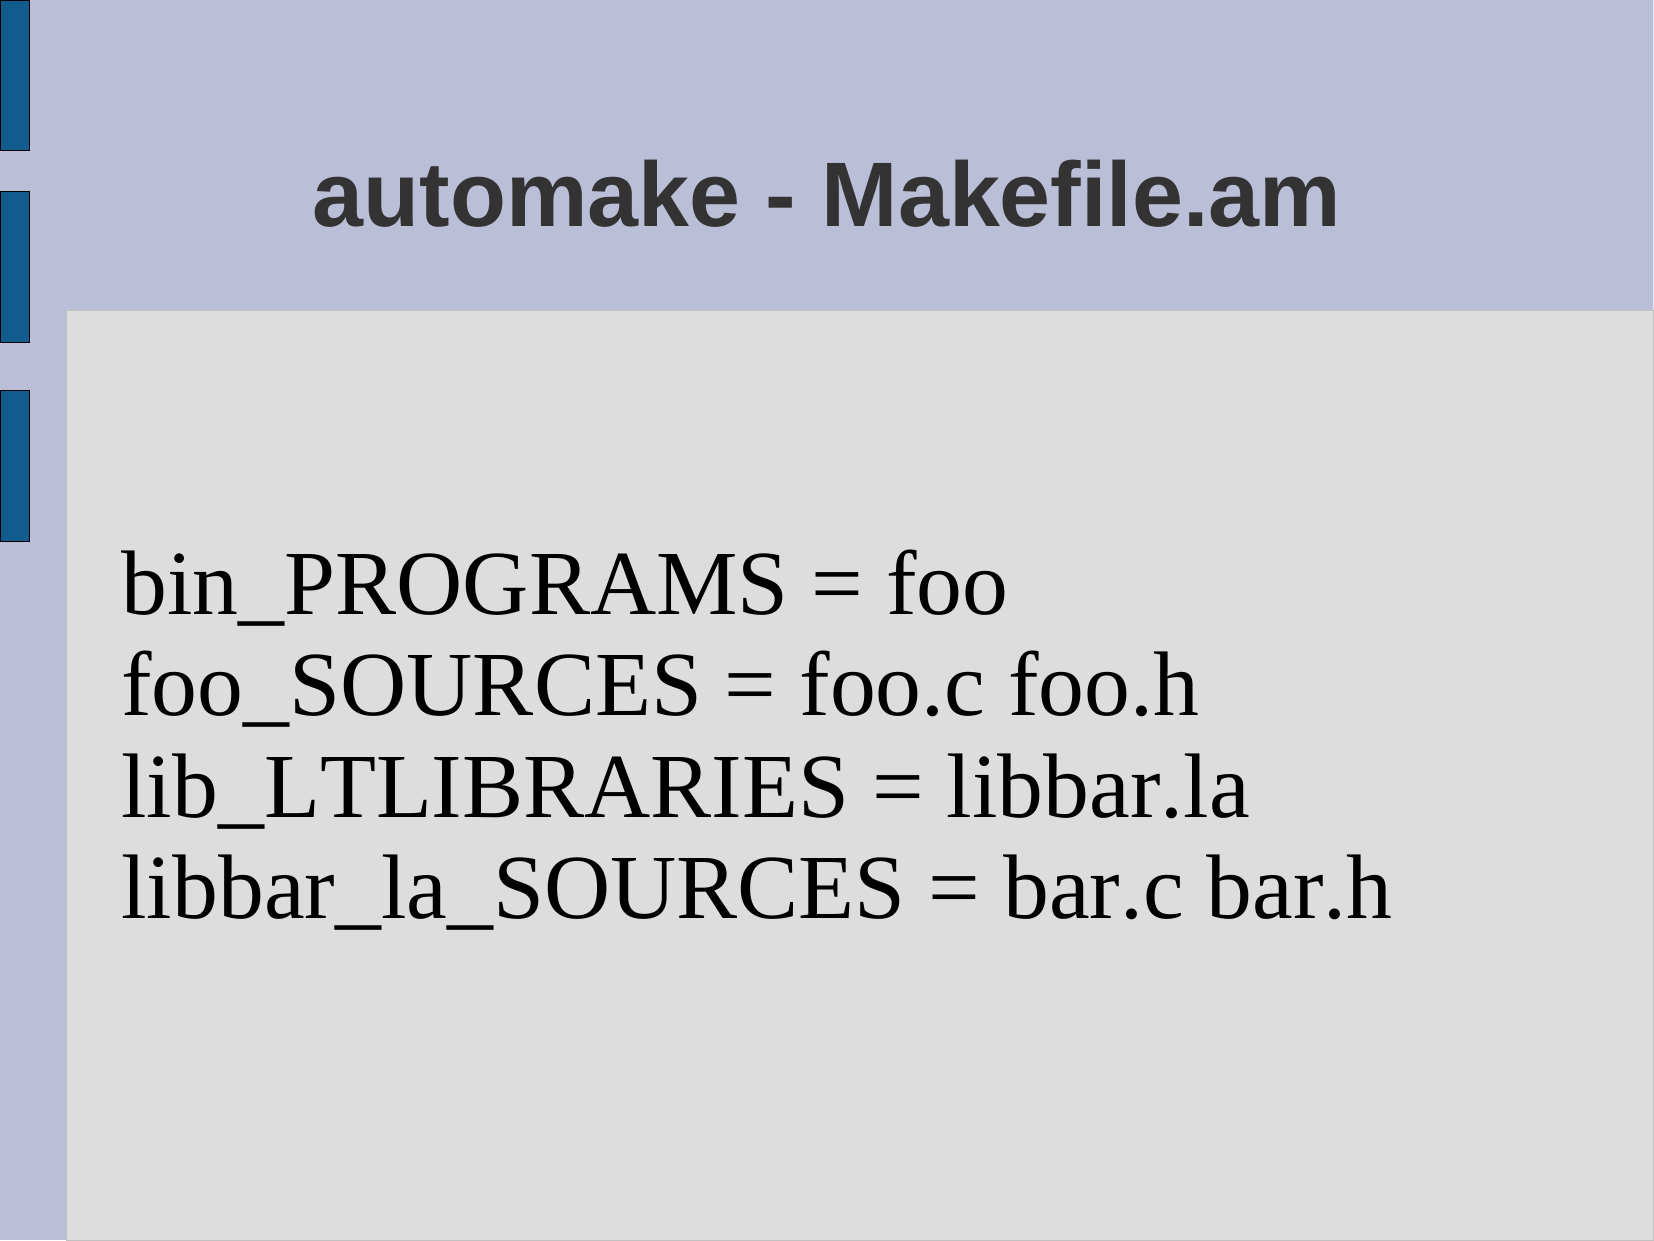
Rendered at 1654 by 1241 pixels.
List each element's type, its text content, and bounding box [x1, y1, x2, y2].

subtitle bin_PROGRAMS = foo foo_SOURCES = foo.c foo.h lib_LTLIBRARIES = libbar.la libbar_la_SOURCES = bar.c bar.h [121, 344, 1534, 1127]
title automake - Makefile.am [121, 91, 1534, 299]
